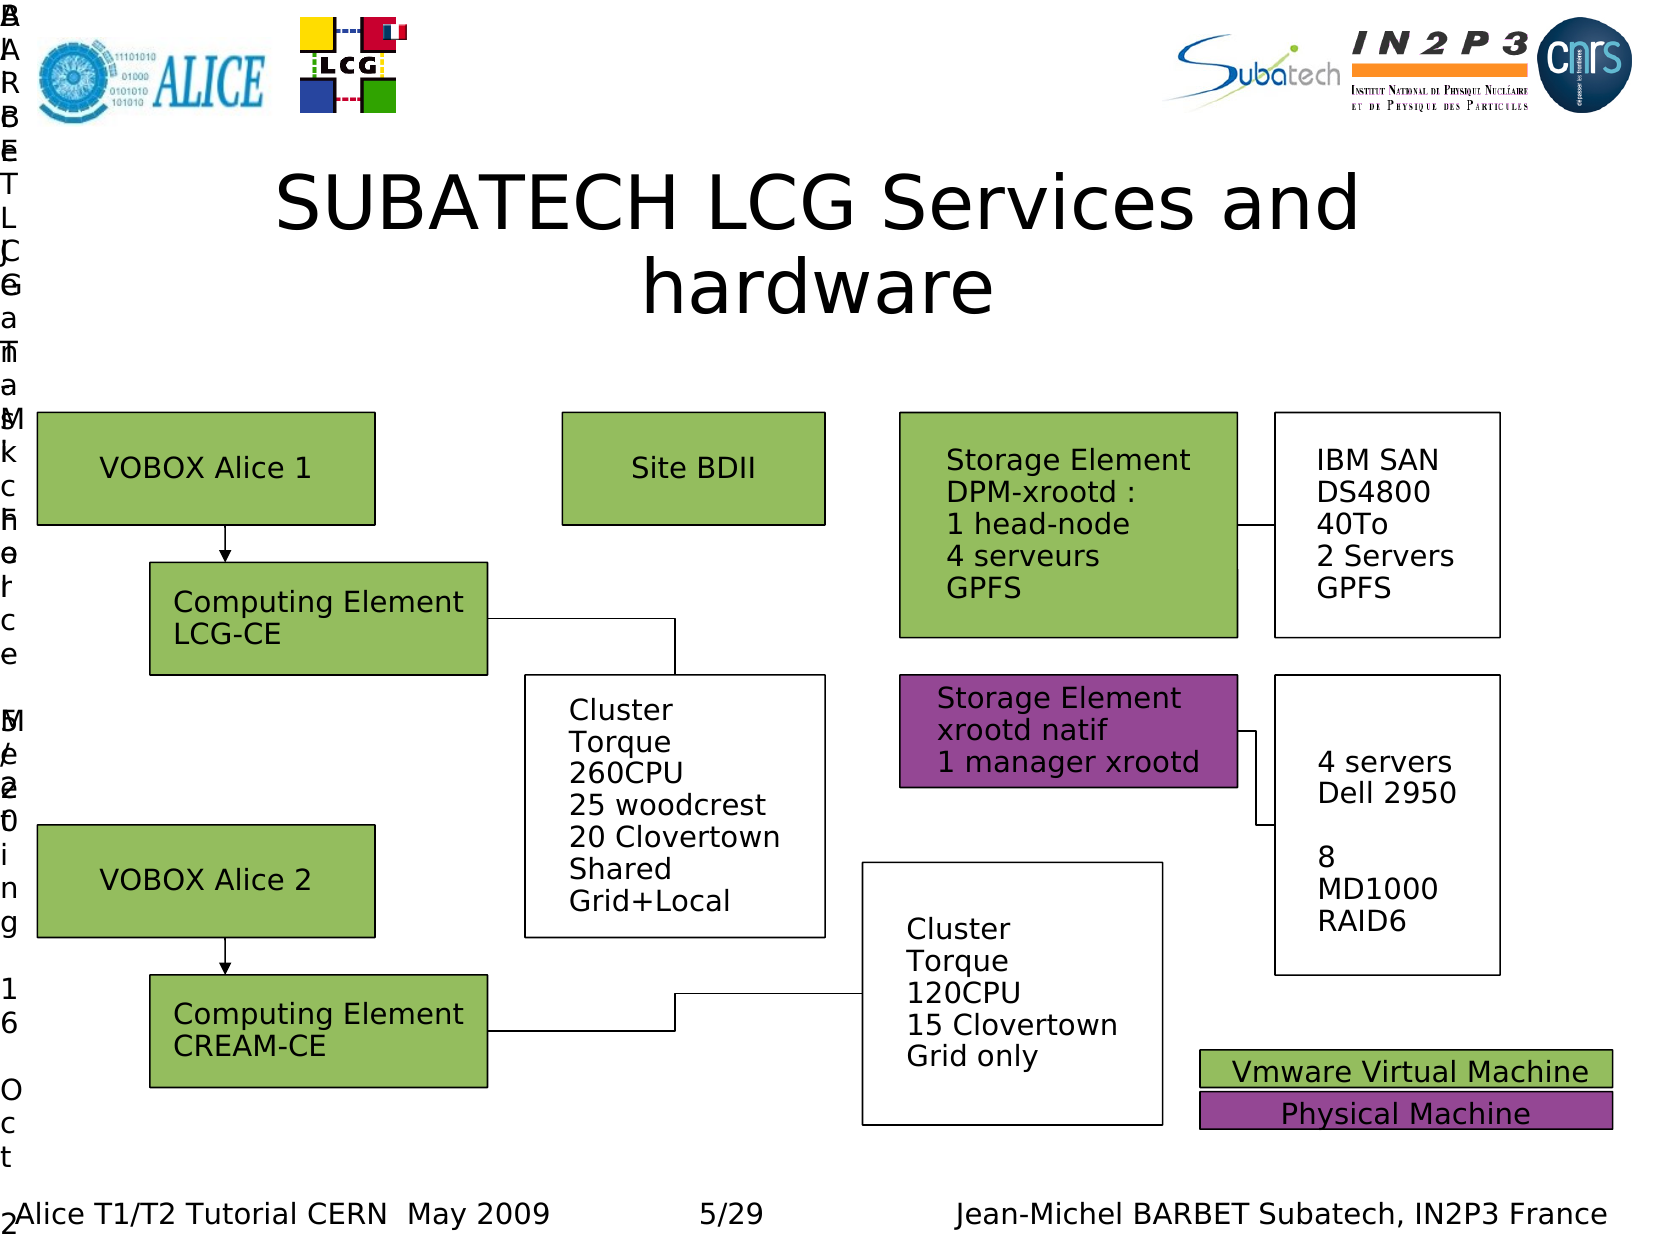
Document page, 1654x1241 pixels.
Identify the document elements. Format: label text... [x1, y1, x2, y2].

text_box 4 servers Dell 2950 8 MD1000 RAID6 [1275, 675, 1501, 976]
picture [1162, 34, 1340, 113]
text_box VOBOX Alice 2 [37, 824, 376, 938]
text_box Cluster Torque 120CPU 15 Clovertown Grid only [862, 862, 1163, 1126]
picture [1537, 17, 1632, 113]
text_box Physical Machine [1200, 1091, 1613, 1130]
text_box Computing Element LCG-CE [149, 562, 488, 676]
text_box Storage Element DPM-xrootd : 1 head-node 4 serveurs GPFS [899, 412, 1238, 638]
text_box IBM SAN DS4800 40To 2 Servers GPFS [1275, 412, 1501, 638]
text_box Cluster Torque 260CPU 25 woodcrest 20 Clovertown Shared Grid+Local [525, 674, 826, 938]
text_box VOBOX Alice 1 [37, 412, 376, 526]
picture [37, 37, 276, 127]
picture [300, 17, 409, 113]
text_box Computing Element CREAM-CE [149, 974, 488, 1088]
text_box Storage Element xrootd natif 1 manager xrootd [899, 674, 1238, 788]
title SUBATECH LCG Services and hardware [112, 150, 1525, 343]
picture [1350, 21, 1528, 113]
text_box Site BDII [562, 412, 826, 526]
text_box Vmware Virtual Machine [1200, 1049, 1613, 1088]
